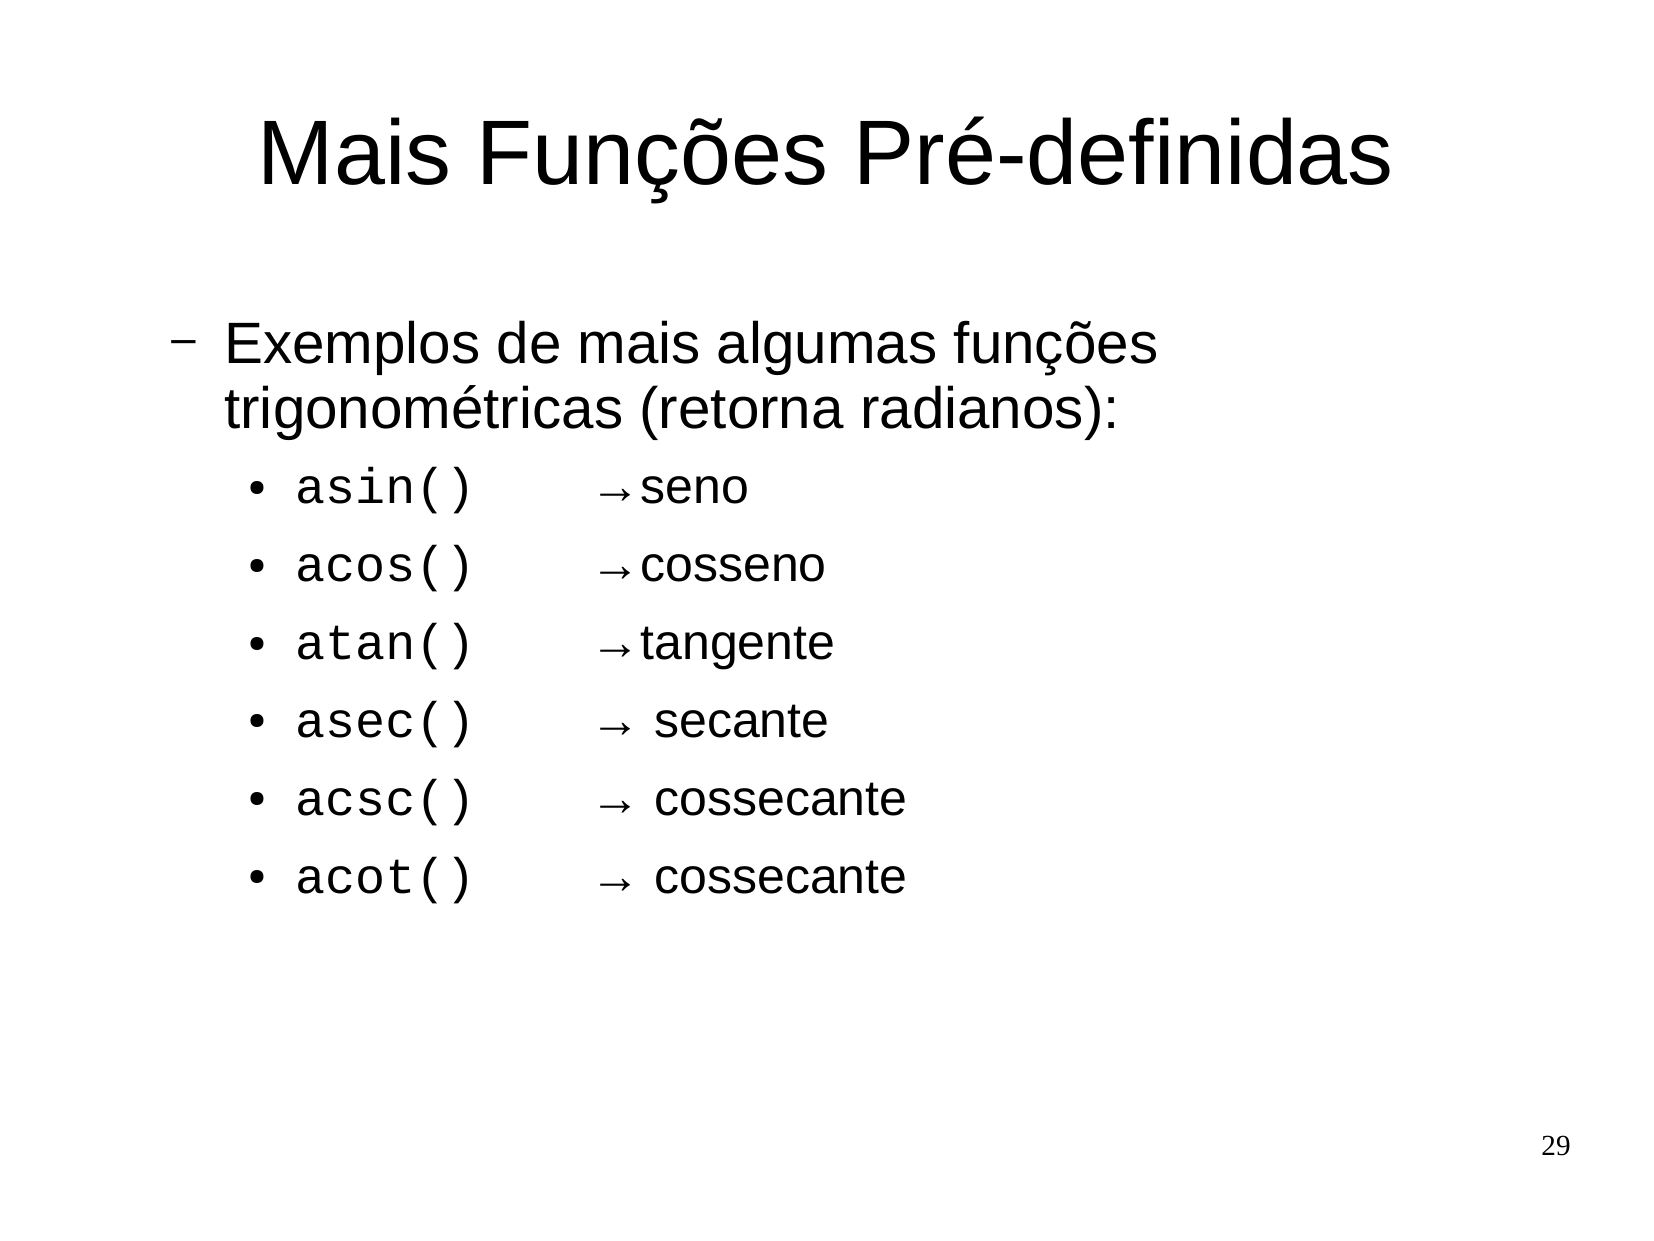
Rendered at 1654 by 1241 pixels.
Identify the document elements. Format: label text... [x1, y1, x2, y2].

title Mais Funções Pré-definidas [82, 49, 1571, 212]
list Exemplos de mais algumas funções trigonométricas (retorna radianos): asin() →seno acos() →cosseno atan() →tangente asec() → secante acsc() → cossecante acot() → cossecante [82, 212, 1571, 1123]
